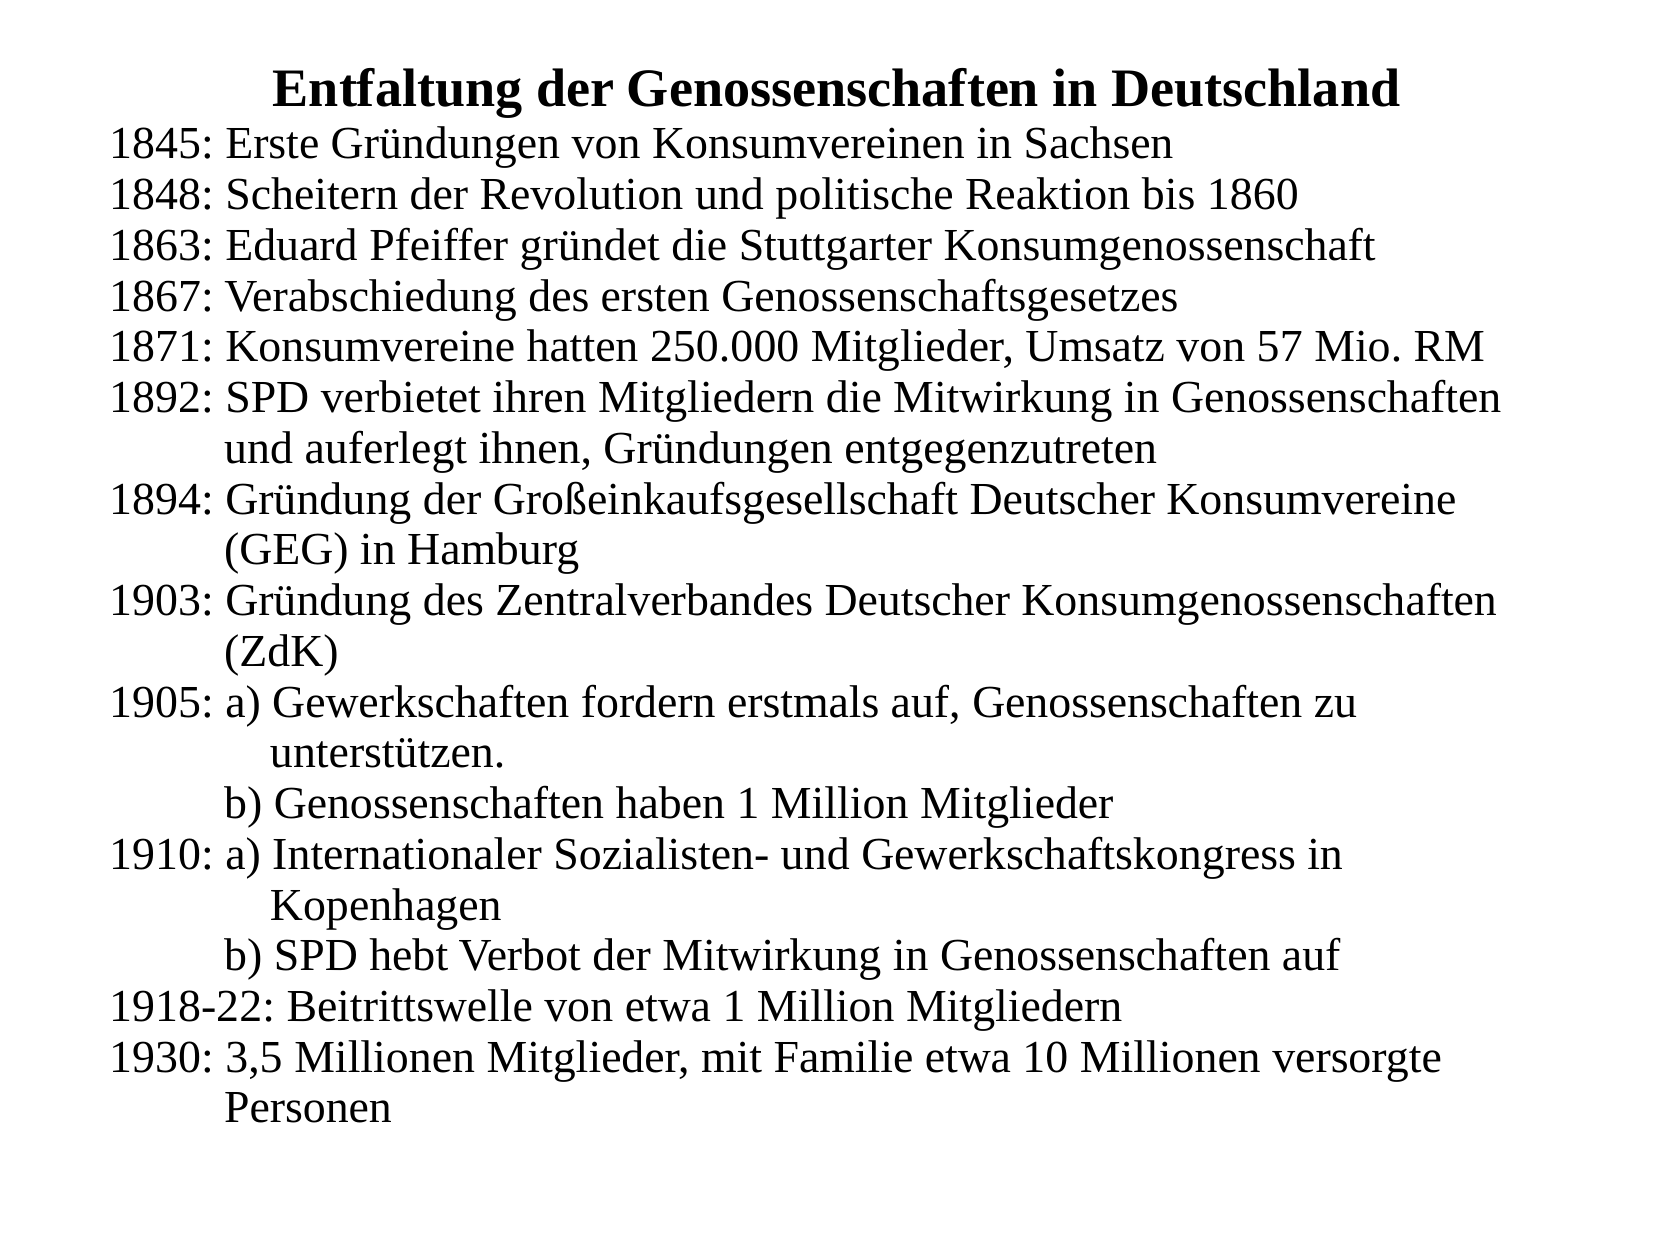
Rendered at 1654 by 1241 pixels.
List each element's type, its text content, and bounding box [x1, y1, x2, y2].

text_box Entfaltung der Genossenschaften in Deutschland 1845: Erste Gründungen von Konsumvereinen in Sachsen 1848: Scheitern der Revolution und politische Reaktion bis 1860 1863: Eduard Pfeiffer gründet die Stuttgarter Konsumgenossenschaft 1867: Verabschiedung des ersten Genossenschaftsgesetzes 1871: Konsumvereine hatten 250.000 Mitglieder, Umsatz von 57 Mio. RM 1892: SPD verbietet ihren Mitgliedern die Mitwirkung in Genossenschaften und auferlegt ihnen, Gründungen entgegenzutreten 1894: Gründung der Großeinkaufsgesellschaft Deutscher Konsumvereine (GEG) in Hamburg 1903: Gründung des Zentralverbandes Deutscher Konsumgenossenschaften (ZdK) 1905: a) Gewerkschaften fordern erstmals auf, Genossenschaften zu unterstützen. b) Genossenschaften haben 1 Million Mitglieder 1910: a) Internationaler Sozialisten- und Gewerkschaftskongress in Kopenhagen b) SPD hebt Verbot der Mitwirkung in Genossenschaften auf 1918-22: Beitrittswelle von etwa 1 Million Mitgliedern 1930: 3,5 Millionen Mitglieder, mit Familie etwa 10 Millionen versorgte Personen [94, 50, 1583, 1141]
